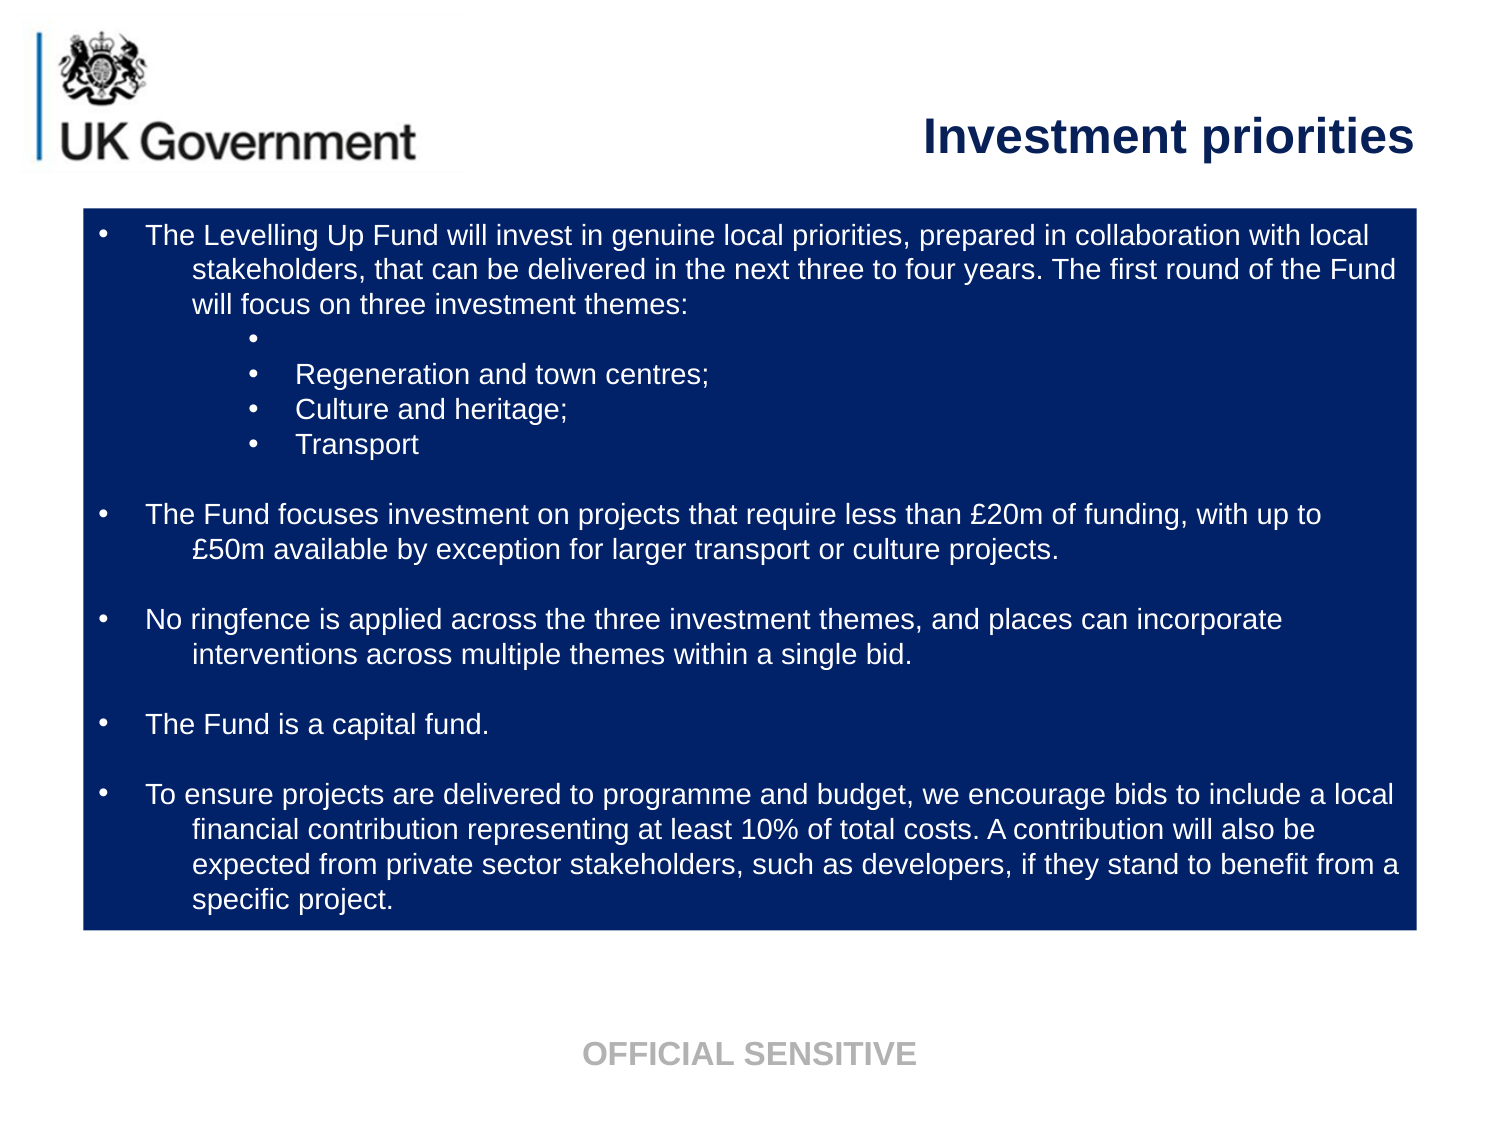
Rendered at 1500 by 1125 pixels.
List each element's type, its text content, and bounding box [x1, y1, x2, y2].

picture [19, 0, 466, 173]
text_box The Levelling Up Fund will invest in genuine local priorities, prepared in collaboration with local stakeholders, that can be delivered in the next three to four years. The first round of the Fund will focus on three investment themes: Regeneration and town centres; Culture and heritage; Transport The Fund focuses investment on projects that require less than £20m of funding, with up to £50m available by exception for larger transport or culture projects. No ringfence is applied across the three investment themes, and places can incorporate interventions across multiple themes within a single bid. The Fund is a capital fund. To ensure projects are delivered to programme and budget, we encourage bids to include a local financial contribution representing at least 10% of total costs. A contribution will also be expected from private sector stakeholders, such as developers, if they stand to benefit from a specific project. [83, 208, 1417, 931]
title Investment priorities [908, 96, 1500, 173]
